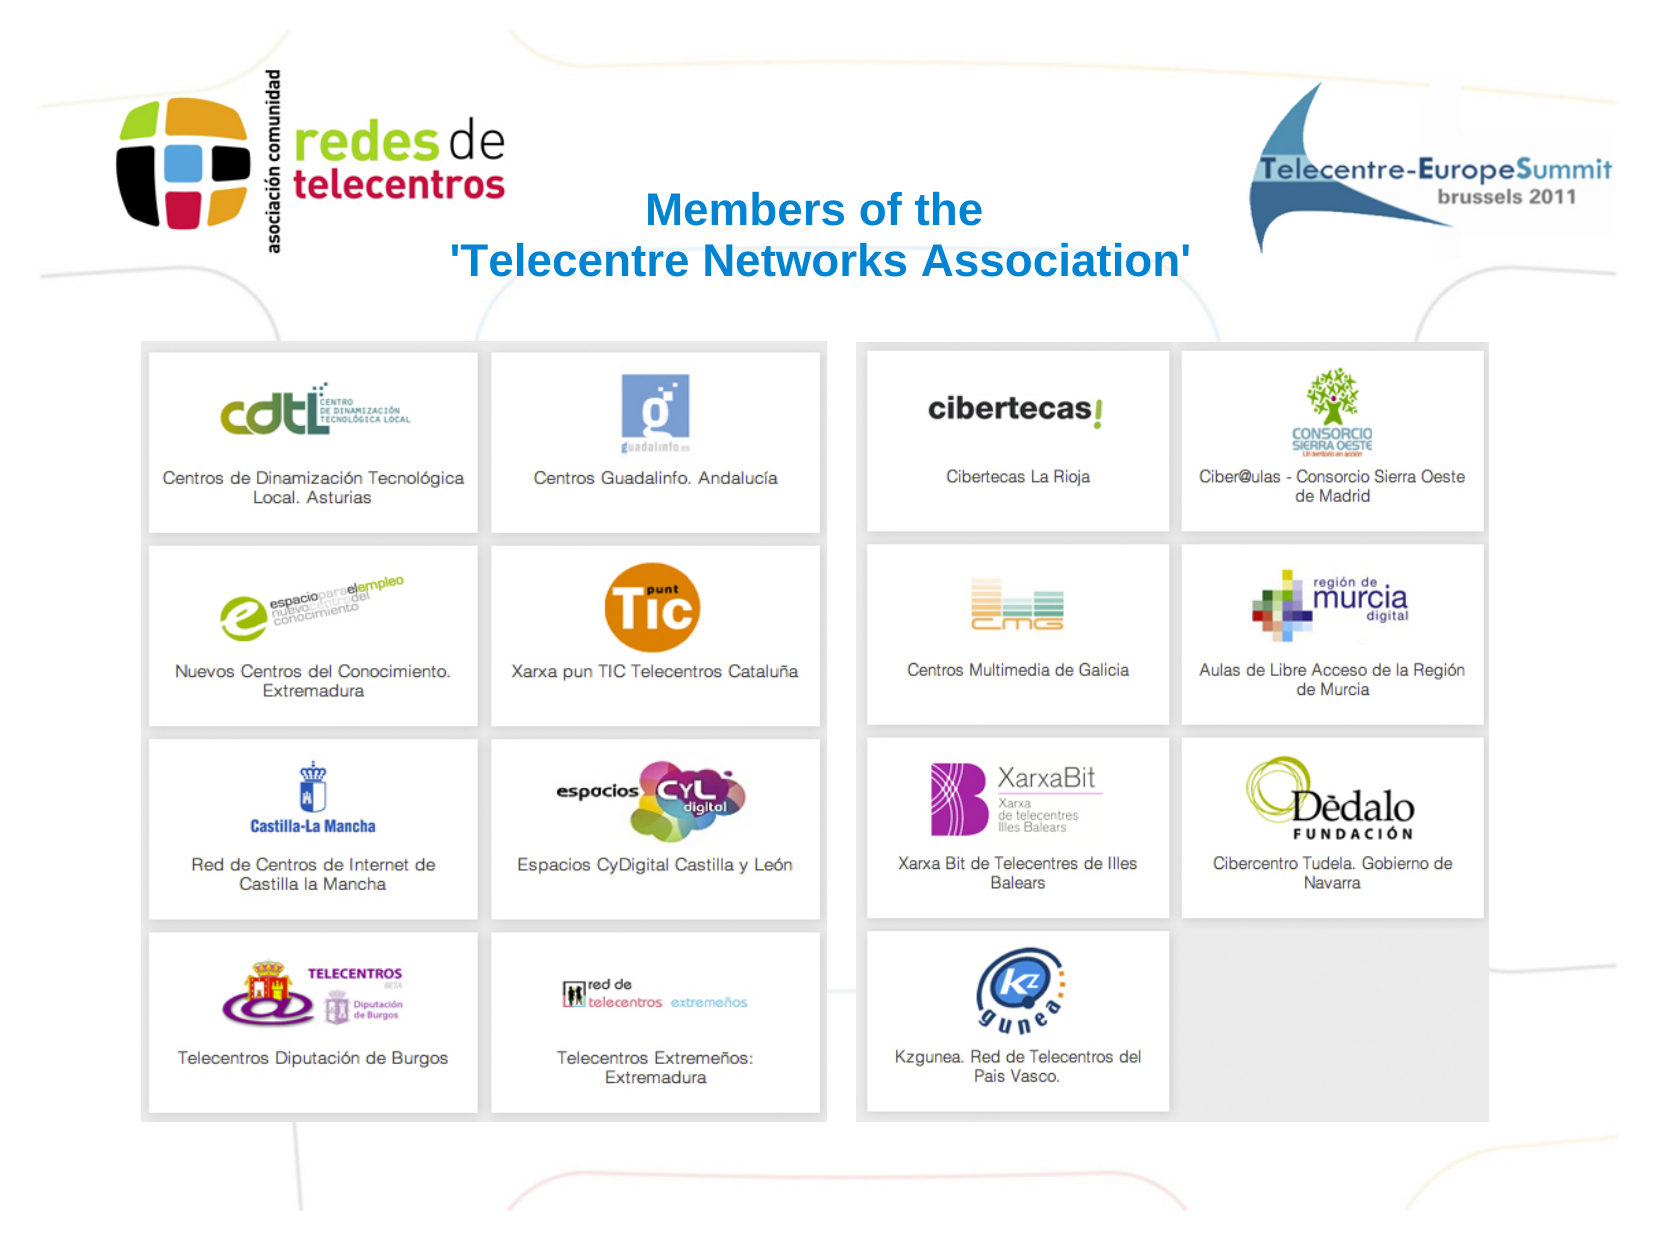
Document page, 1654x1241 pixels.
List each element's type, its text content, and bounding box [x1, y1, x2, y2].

picture [29, 29, 1625, 1211]
title Members of the 'Telecentre Networks Association' [289, 159, 1353, 308]
